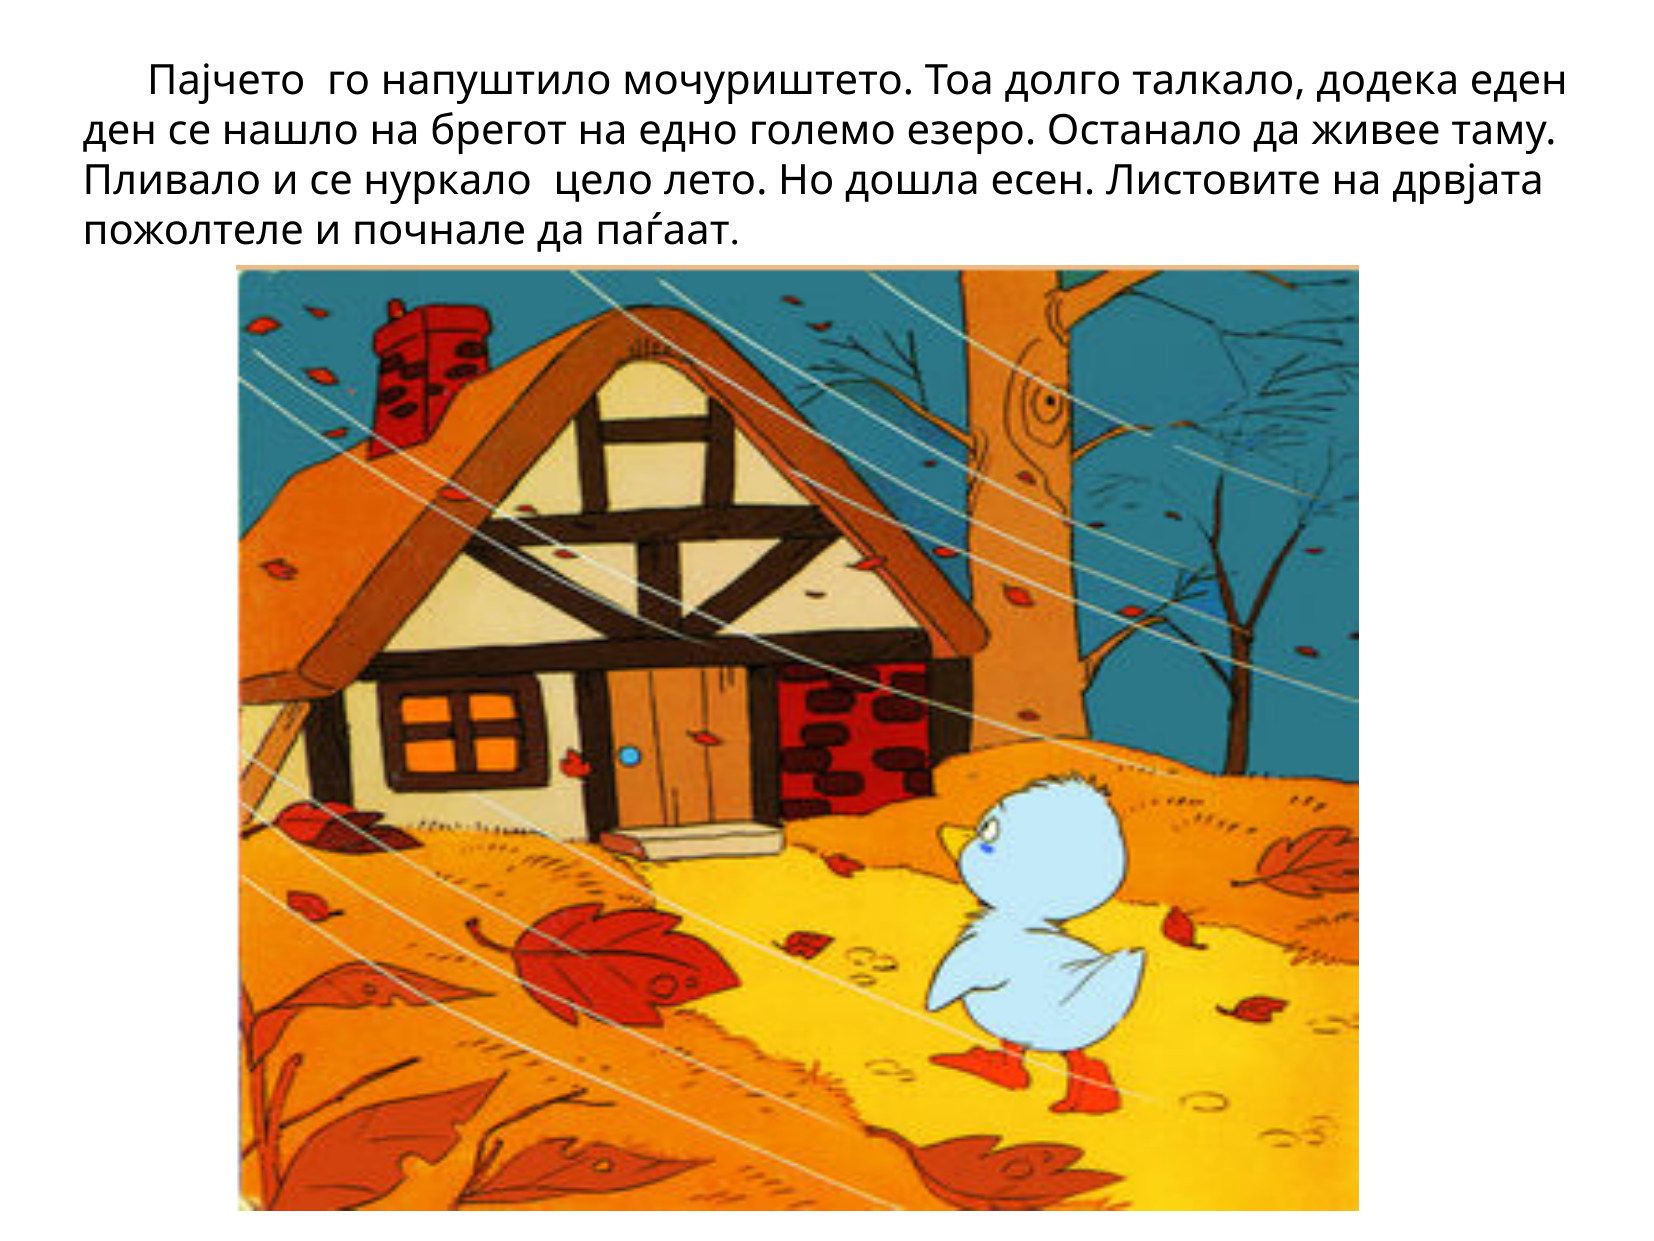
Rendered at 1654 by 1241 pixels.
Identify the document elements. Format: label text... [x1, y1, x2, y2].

title Пајчето го напуштило мочуриштето. Тоа долго талкало, додека еден ден се нашло на брегот на едно големо езеро. Останало да живее таму. Пливало и се нуркало цело лето. Но дошла есен. Листовите на дрвјата пожолтеле и почнале да паѓаат. [82, 30, 1571, 276]
picture [236, 265, 1359, 1211]
